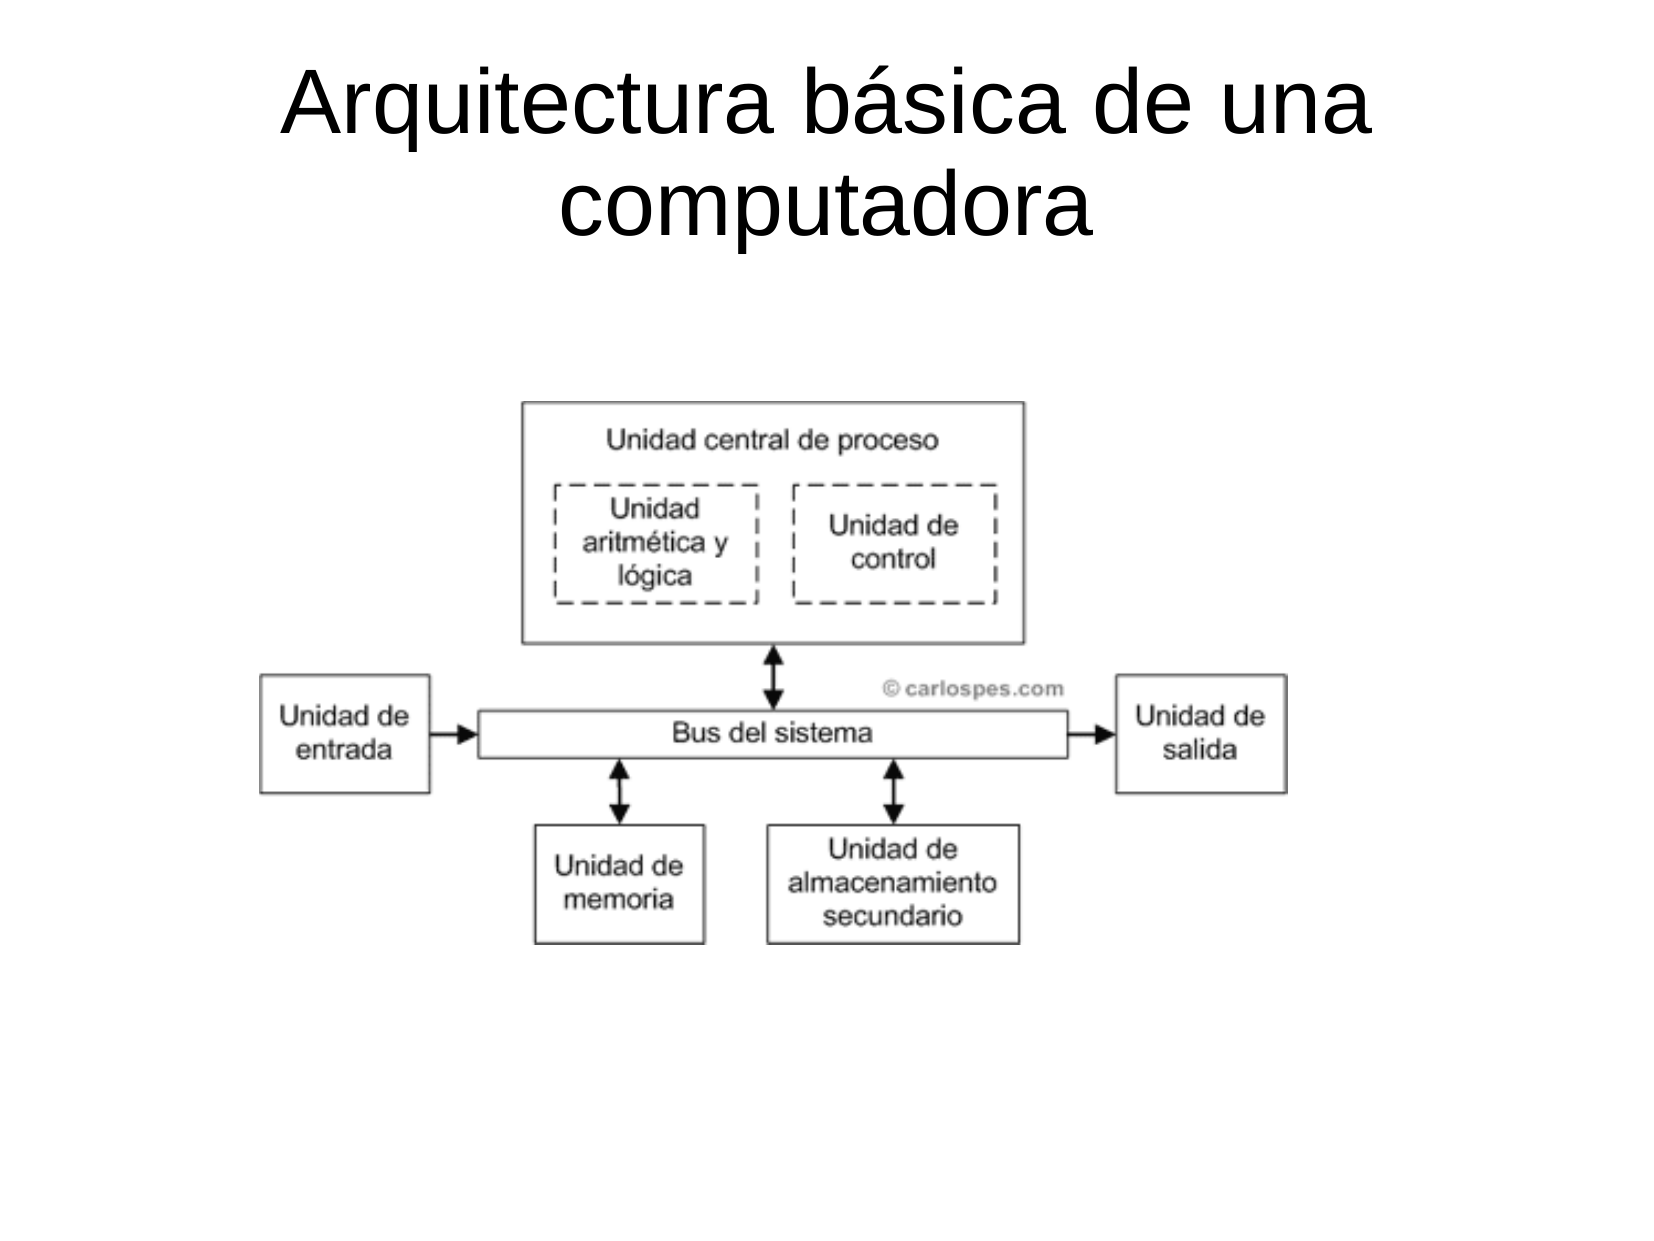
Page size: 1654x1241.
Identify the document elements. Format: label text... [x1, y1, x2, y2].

picture [259, 401, 1288, 945]
title Arquitectura básica de una computadora [82, 49, 1571, 257]
